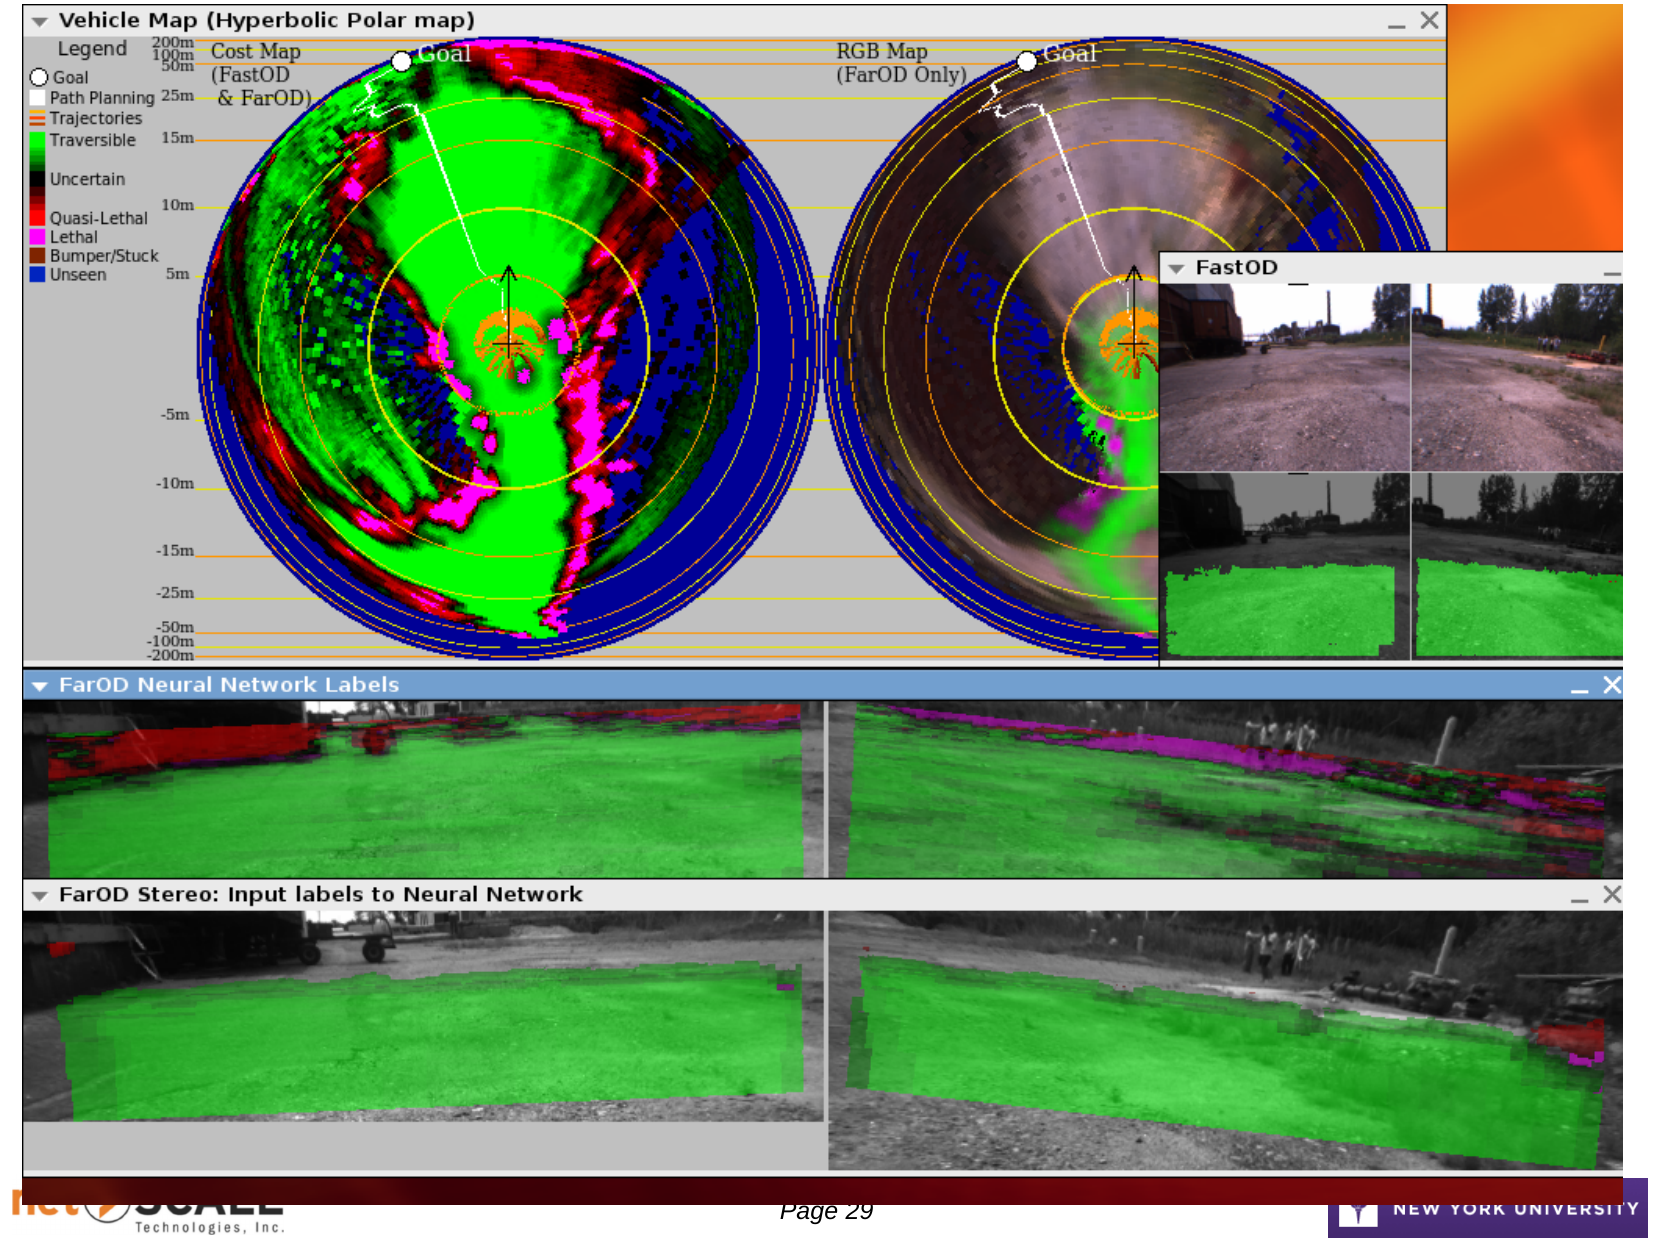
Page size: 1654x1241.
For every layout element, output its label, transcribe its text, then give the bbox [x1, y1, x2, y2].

picture [12, 4, 1648, 1238]
title Video Results [123, 0, 1626, 166]
